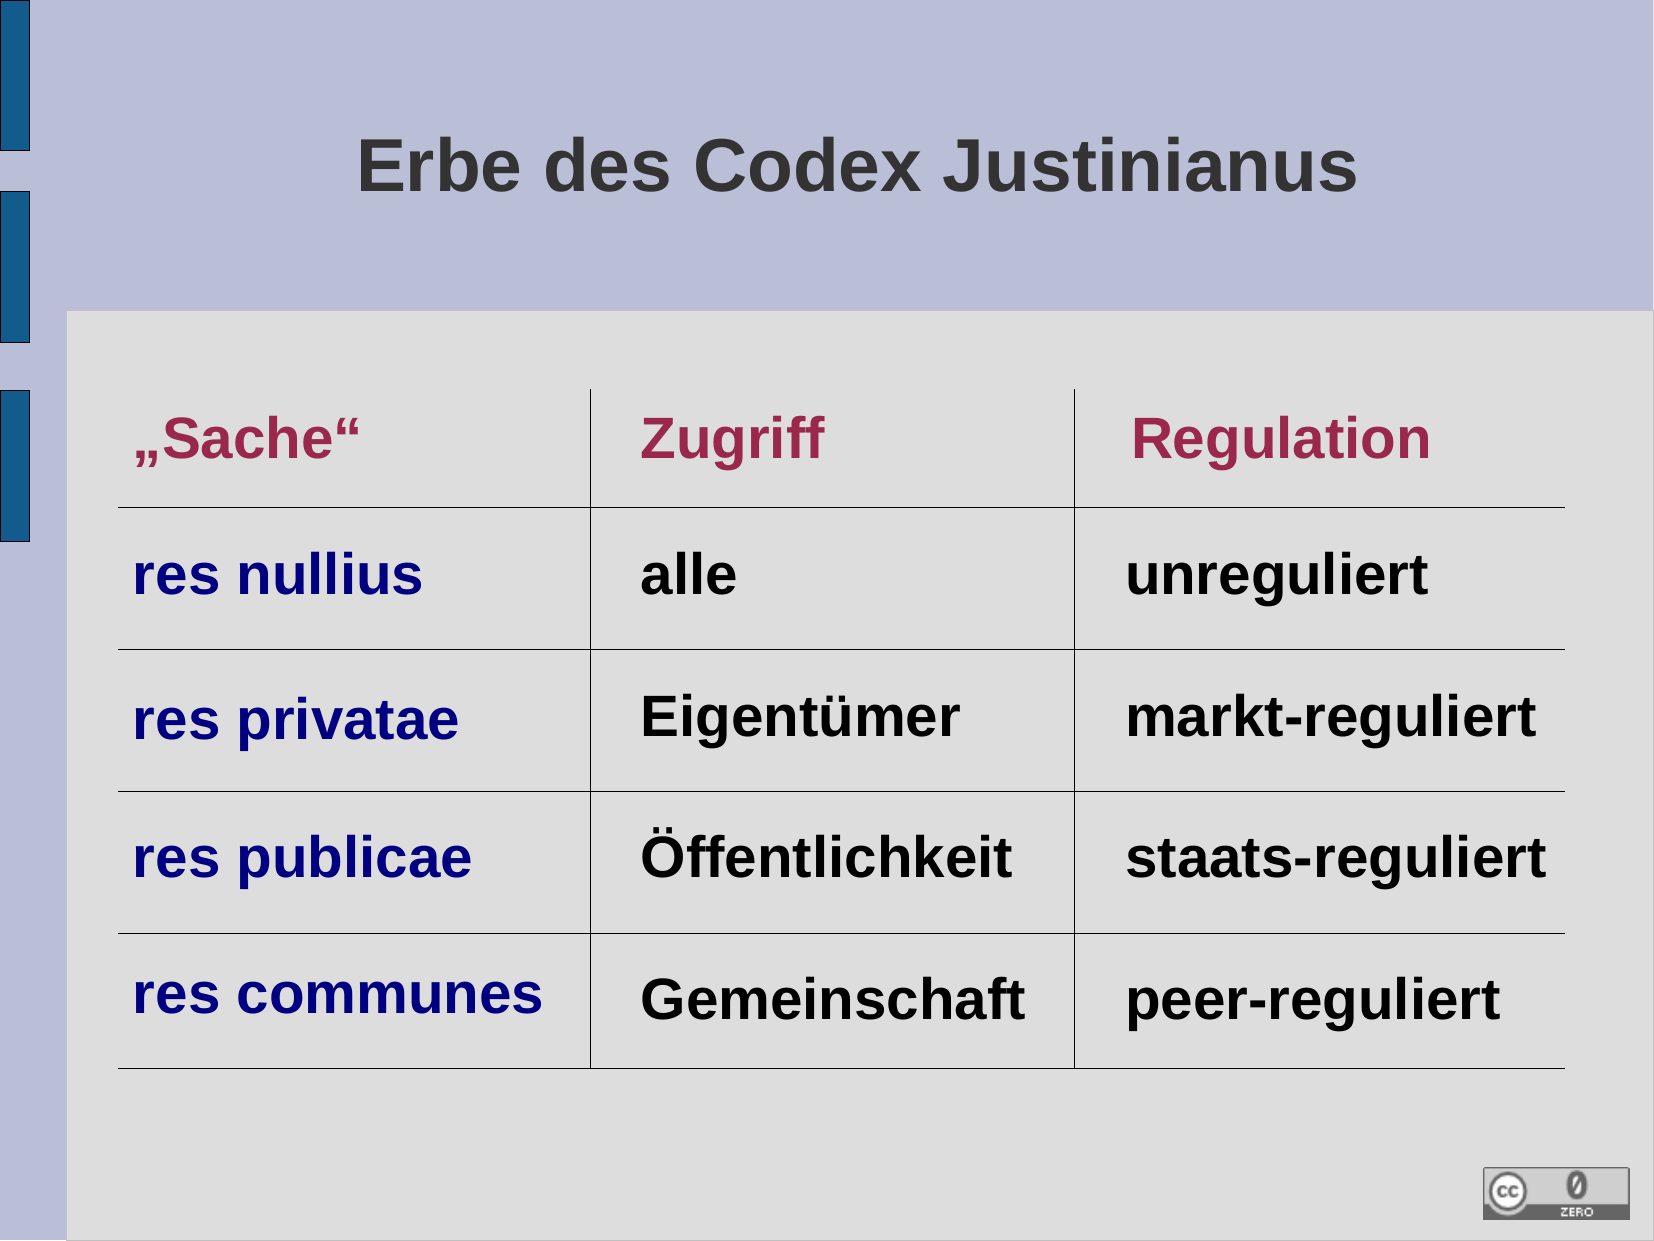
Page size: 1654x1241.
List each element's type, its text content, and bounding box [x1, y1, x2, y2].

text_box res nullius [118, 534, 440, 615]
text_box Zugriff [626, 398, 841, 479]
text_box Öffentlichkeit [626, 817, 1029, 898]
picture [1483, 1167, 1630, 1220]
text_box res privatae [118, 679, 476, 759]
text_box Gemeinschaft [626, 959, 1042, 1040]
text_box „Sache“ [118, 398, 379, 479]
text_box unreguliert [1110, 534, 1445, 615]
text_box Eigentümer [626, 676, 977, 756]
text_box res communes [118, 953, 560, 1034]
title Erbe des Codex Justinianus [121, 61, 1595, 269]
text_box Regulation [1116, 398, 1447, 479]
text_box alle [625, 534, 754, 615]
text_box markt-reguliert [1110, 676, 1553, 756]
text_box res publicae [118, 817, 489, 898]
text_box peer-reguliert [1110, 959, 1517, 1040]
text_box staats-reguliert [1110, 817, 1563, 898]
